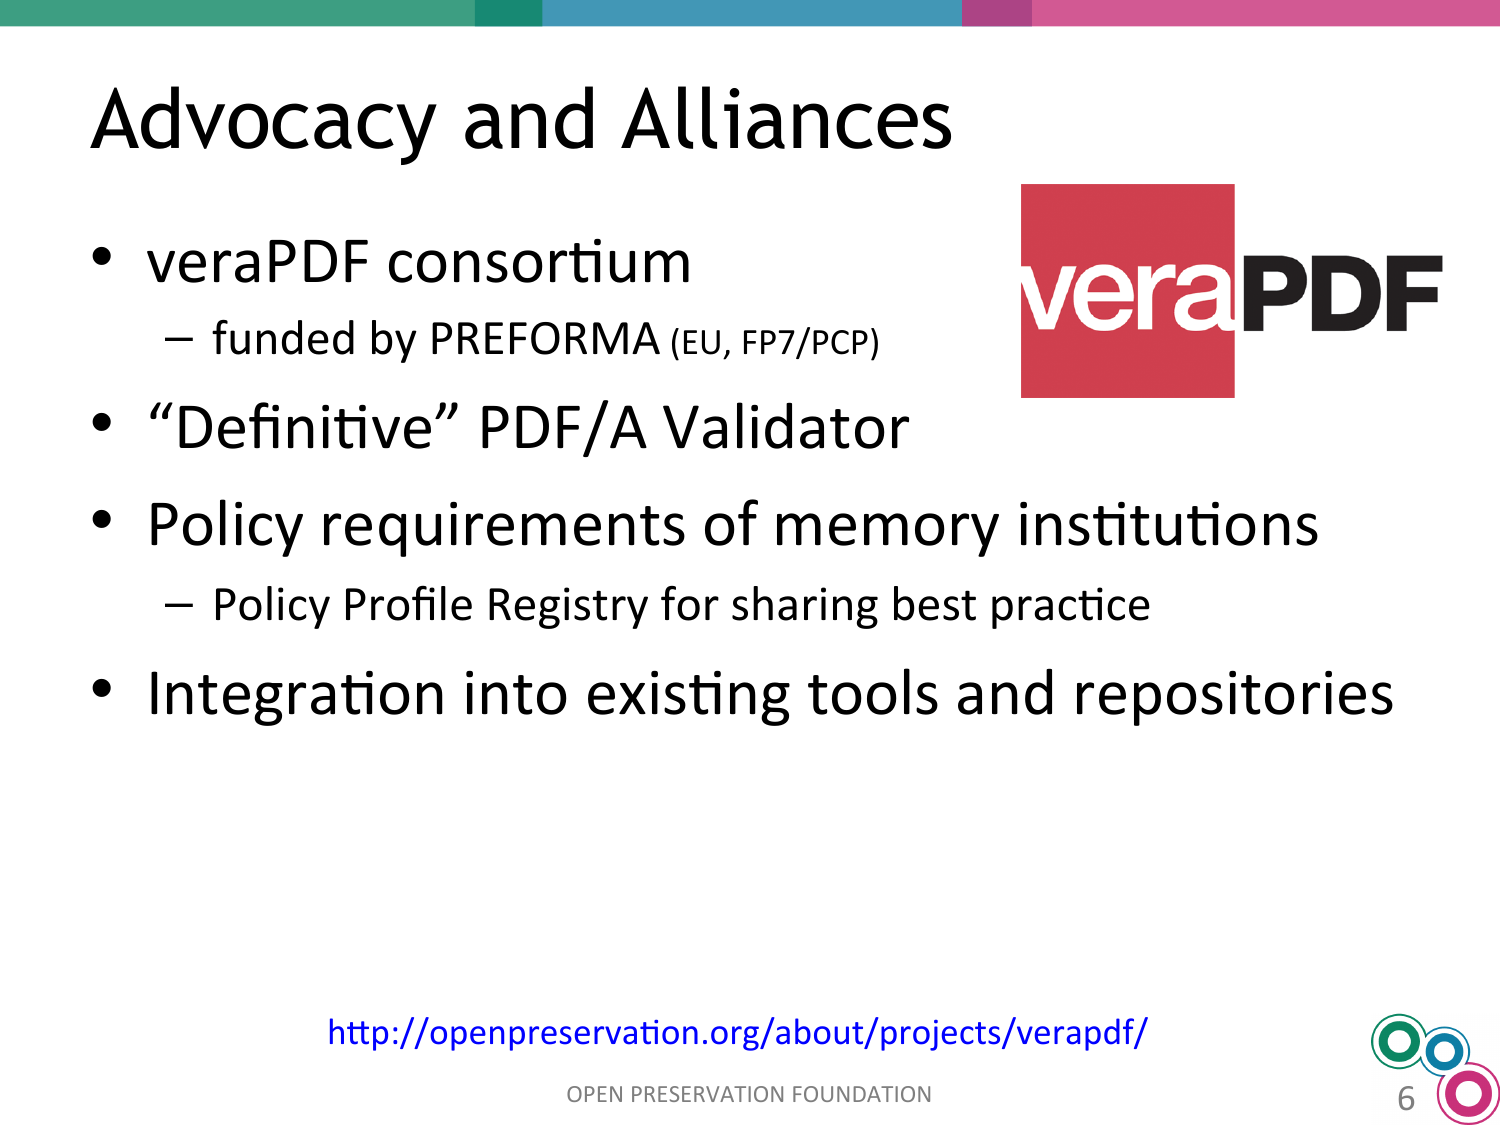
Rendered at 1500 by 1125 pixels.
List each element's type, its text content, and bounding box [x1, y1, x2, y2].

picture [1021, 184, 1449, 398]
text_box http://openpreservation.org/about/projects/verapdf/ [112, 999, 1365, 1061]
title Advocacy and Alliances [75, 45, 1426, 185]
picture [1371, 1013, 1500, 1125]
list veraPDF consortium funded by PREFORMA (EU, FP7/PCP) “Definitive” PDF/A Validator Policy requirements of memory institutions Policy Profile Registry for sharing best practice Integration into existing tools and repositories [75, 208, 1426, 1005]
